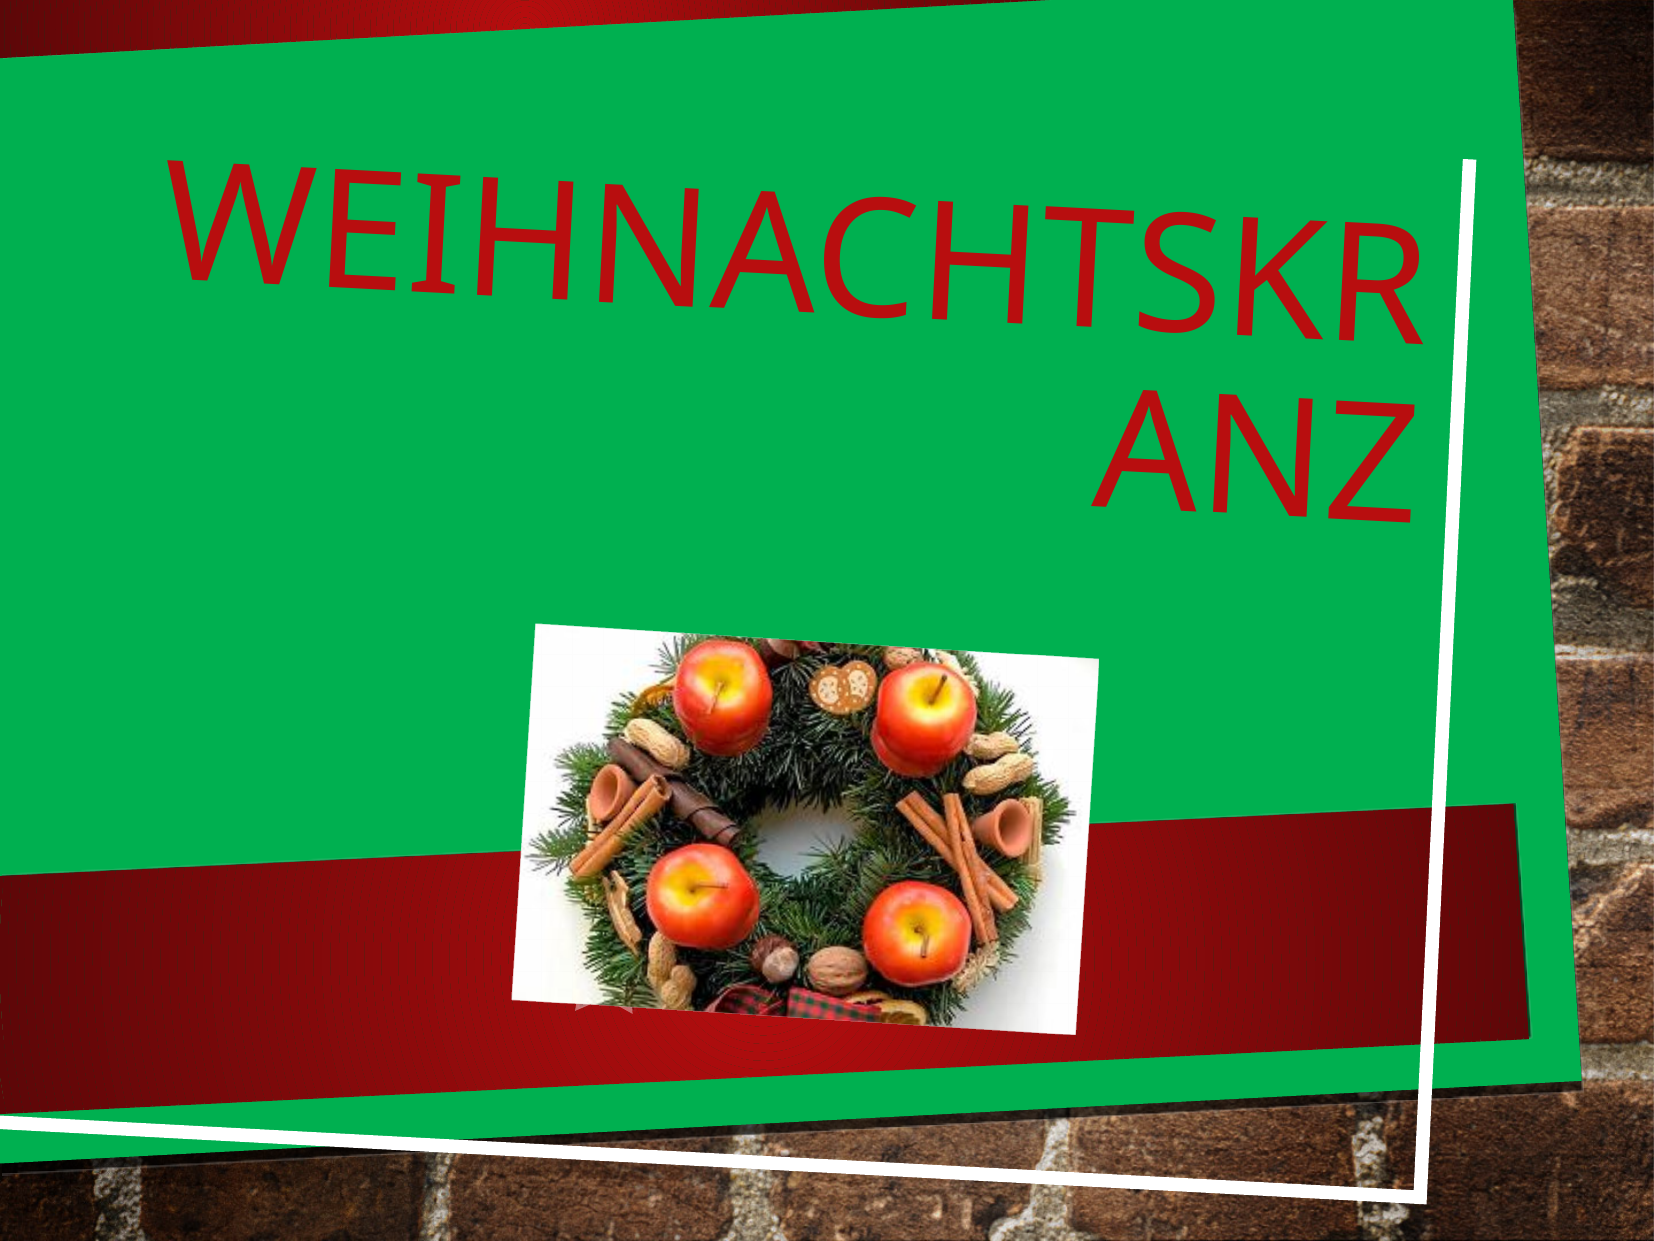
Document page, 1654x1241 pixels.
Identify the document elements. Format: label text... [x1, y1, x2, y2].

picture [511, 623, 1099, 1036]
title WEIHNACHTSKRANZ [133, 0, 1521, 571]
